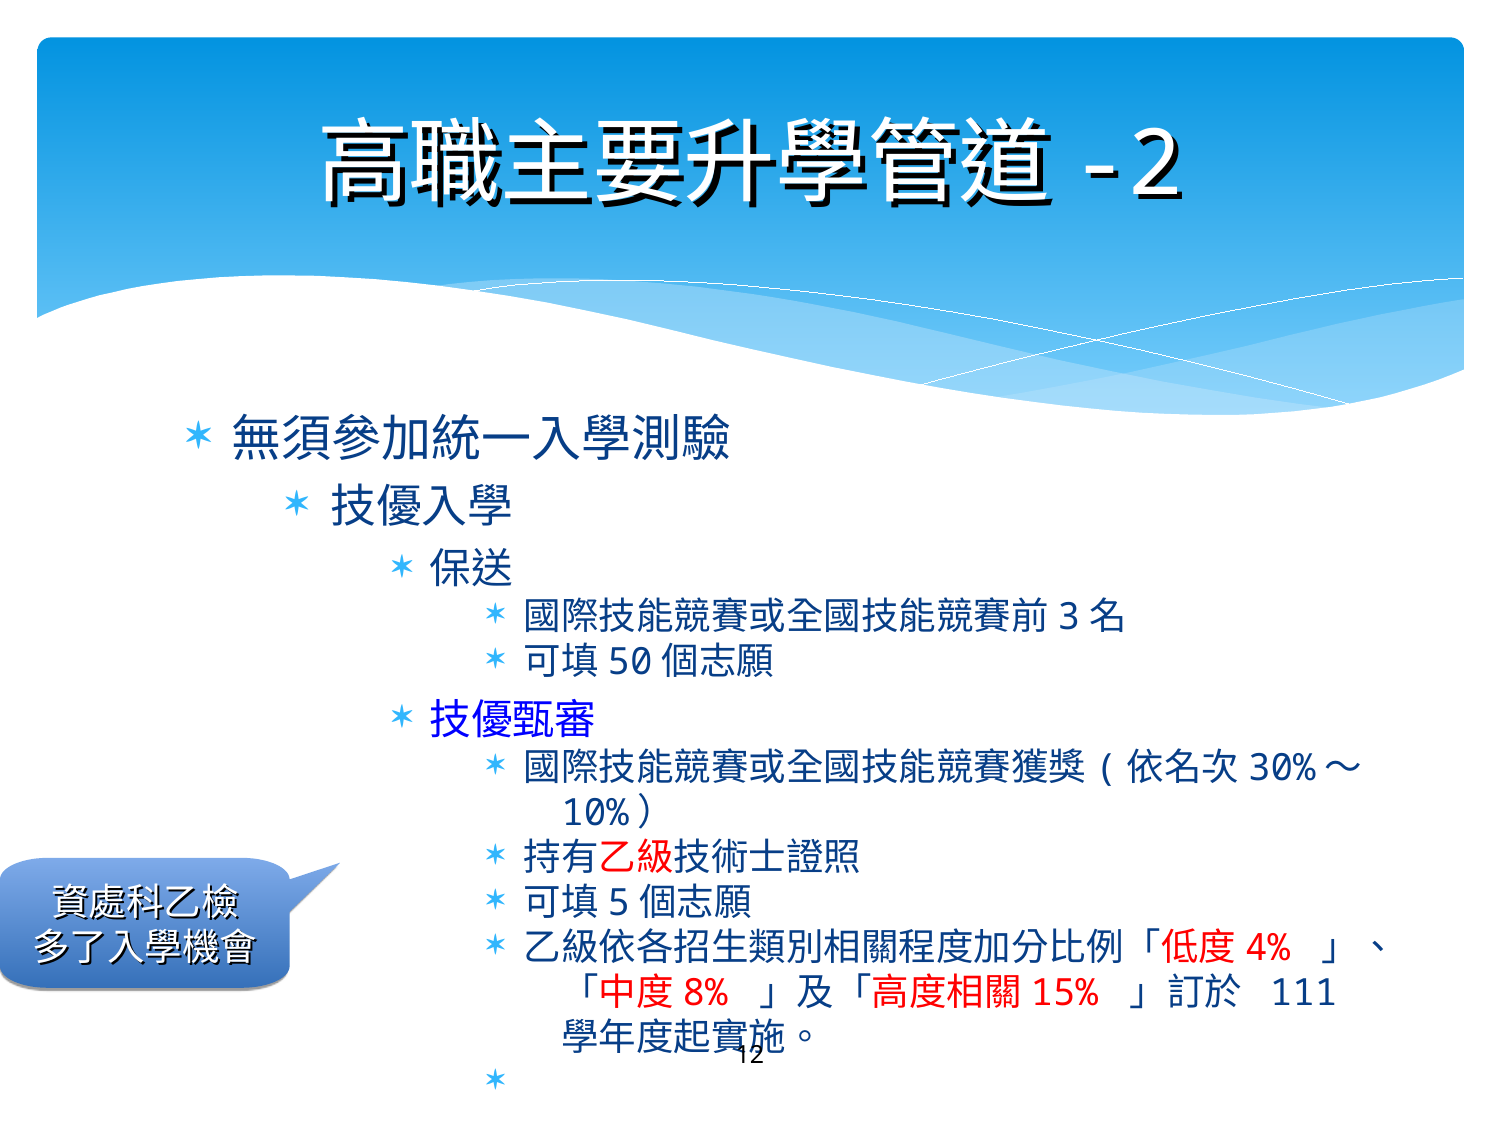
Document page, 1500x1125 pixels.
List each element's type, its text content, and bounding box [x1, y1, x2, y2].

list 無須參加統一入學測驗 技優入學 保送 國際技能競賽或全國技能競賽前3名 可填50個志願 技優甄審 國際技能競賽或全國技能競賽獲獎(依名次30%～10%） 持有乙級技術士證照 可填5個志願 乙級依各招生類別相關程度加分比例「低度4% 」、「中度8% 」及「高度相關15% 」訂於 111 學年度起實施。 [171, 398, 1387, 1086]
text_box 12 [654, 1025, 846, 1086]
title 高職主要升學管道-2 [75, 55, 1426, 261]
text_box 資處科乙檢 多了入學機會 [0, 857, 341, 988]
